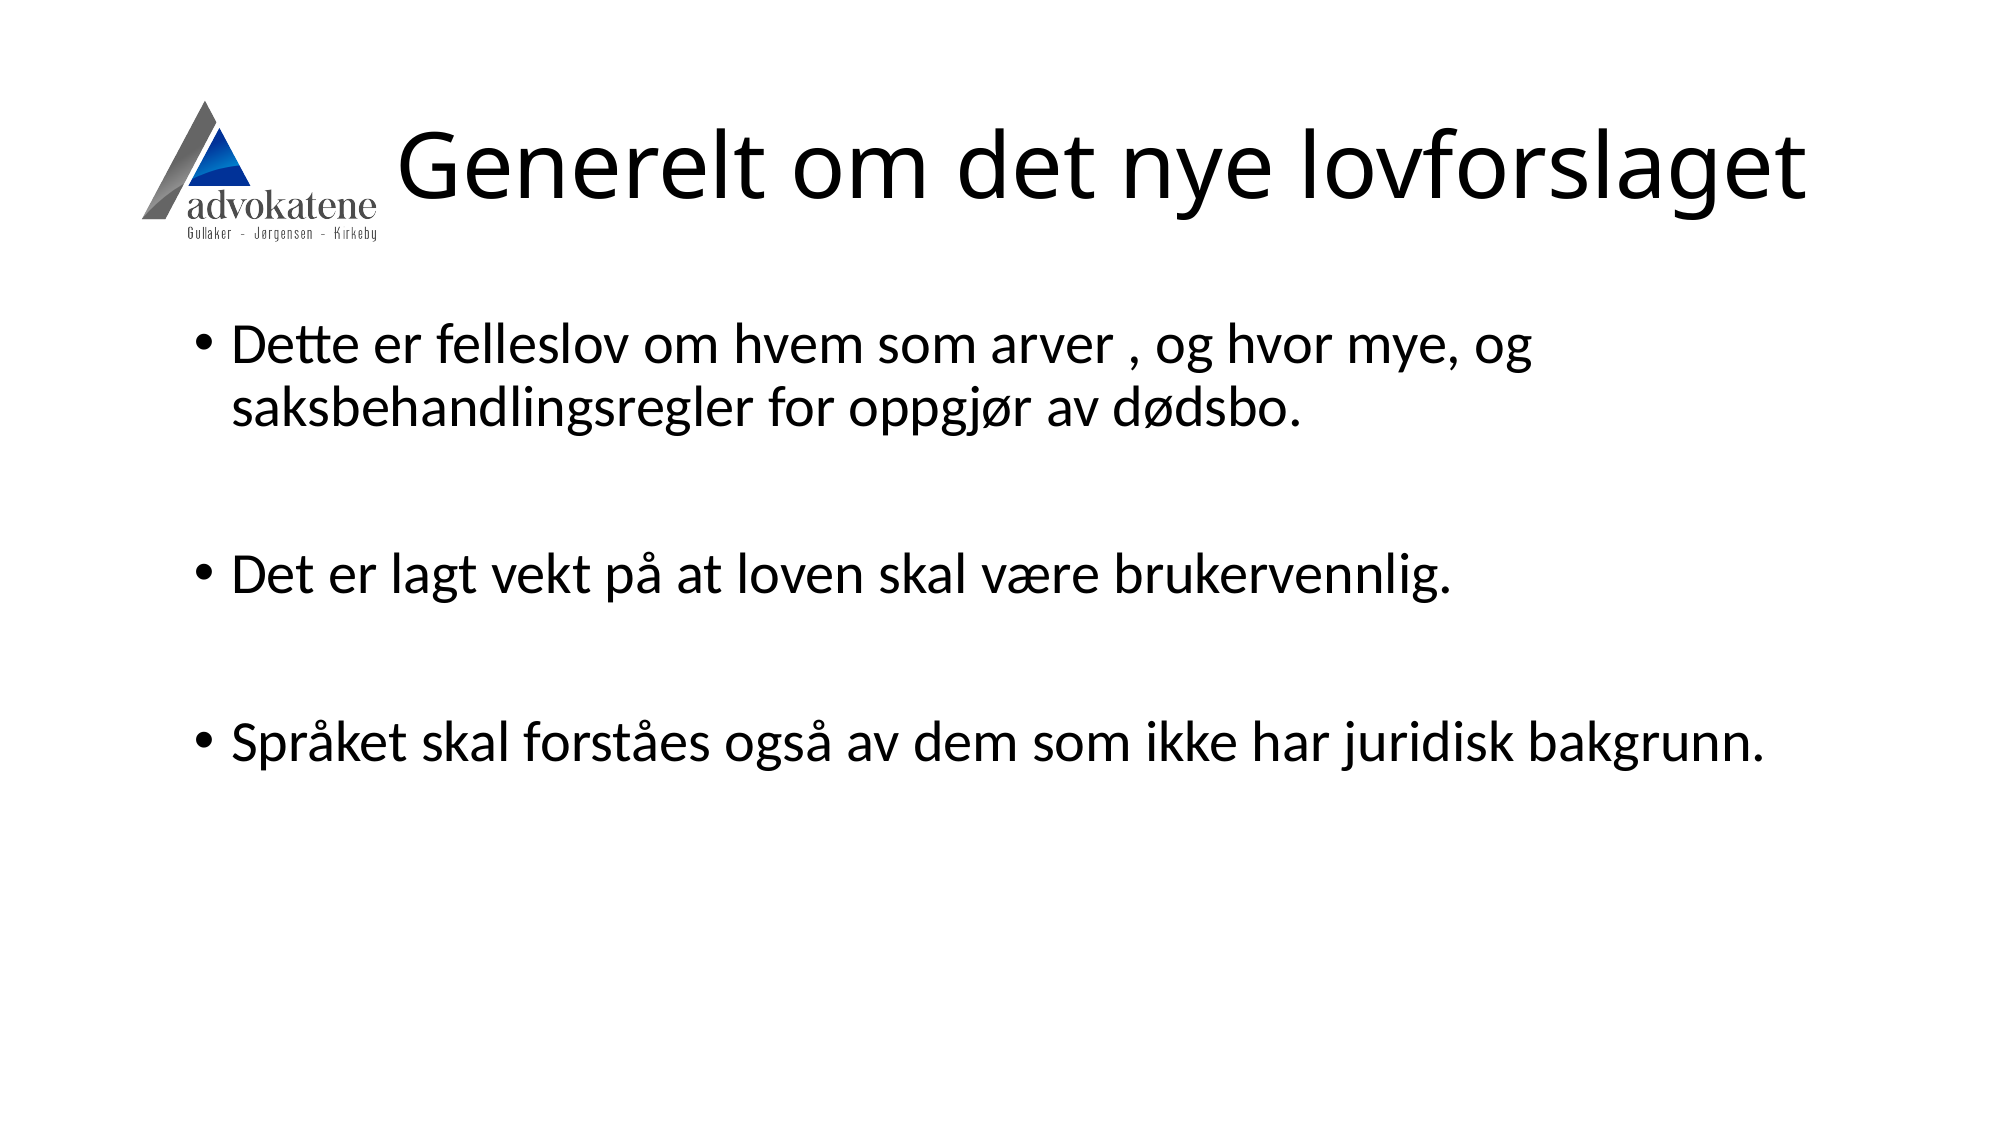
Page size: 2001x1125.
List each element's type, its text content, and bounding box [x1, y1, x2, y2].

picture [137, 88, 380, 249]
title Generelt om det nye lovforslaget [380, 59, 1863, 278]
list Dette er felleslov om hvem som arver , og hvor mye, og saksbehandlingsregler for oppgjør av dødsbo. Det er lagt vekt på at loven skal være brukervennlig. Språket skal forståes også av dem som ikke har juridisk bakgrunn. [178, 305, 1863, 1020]
